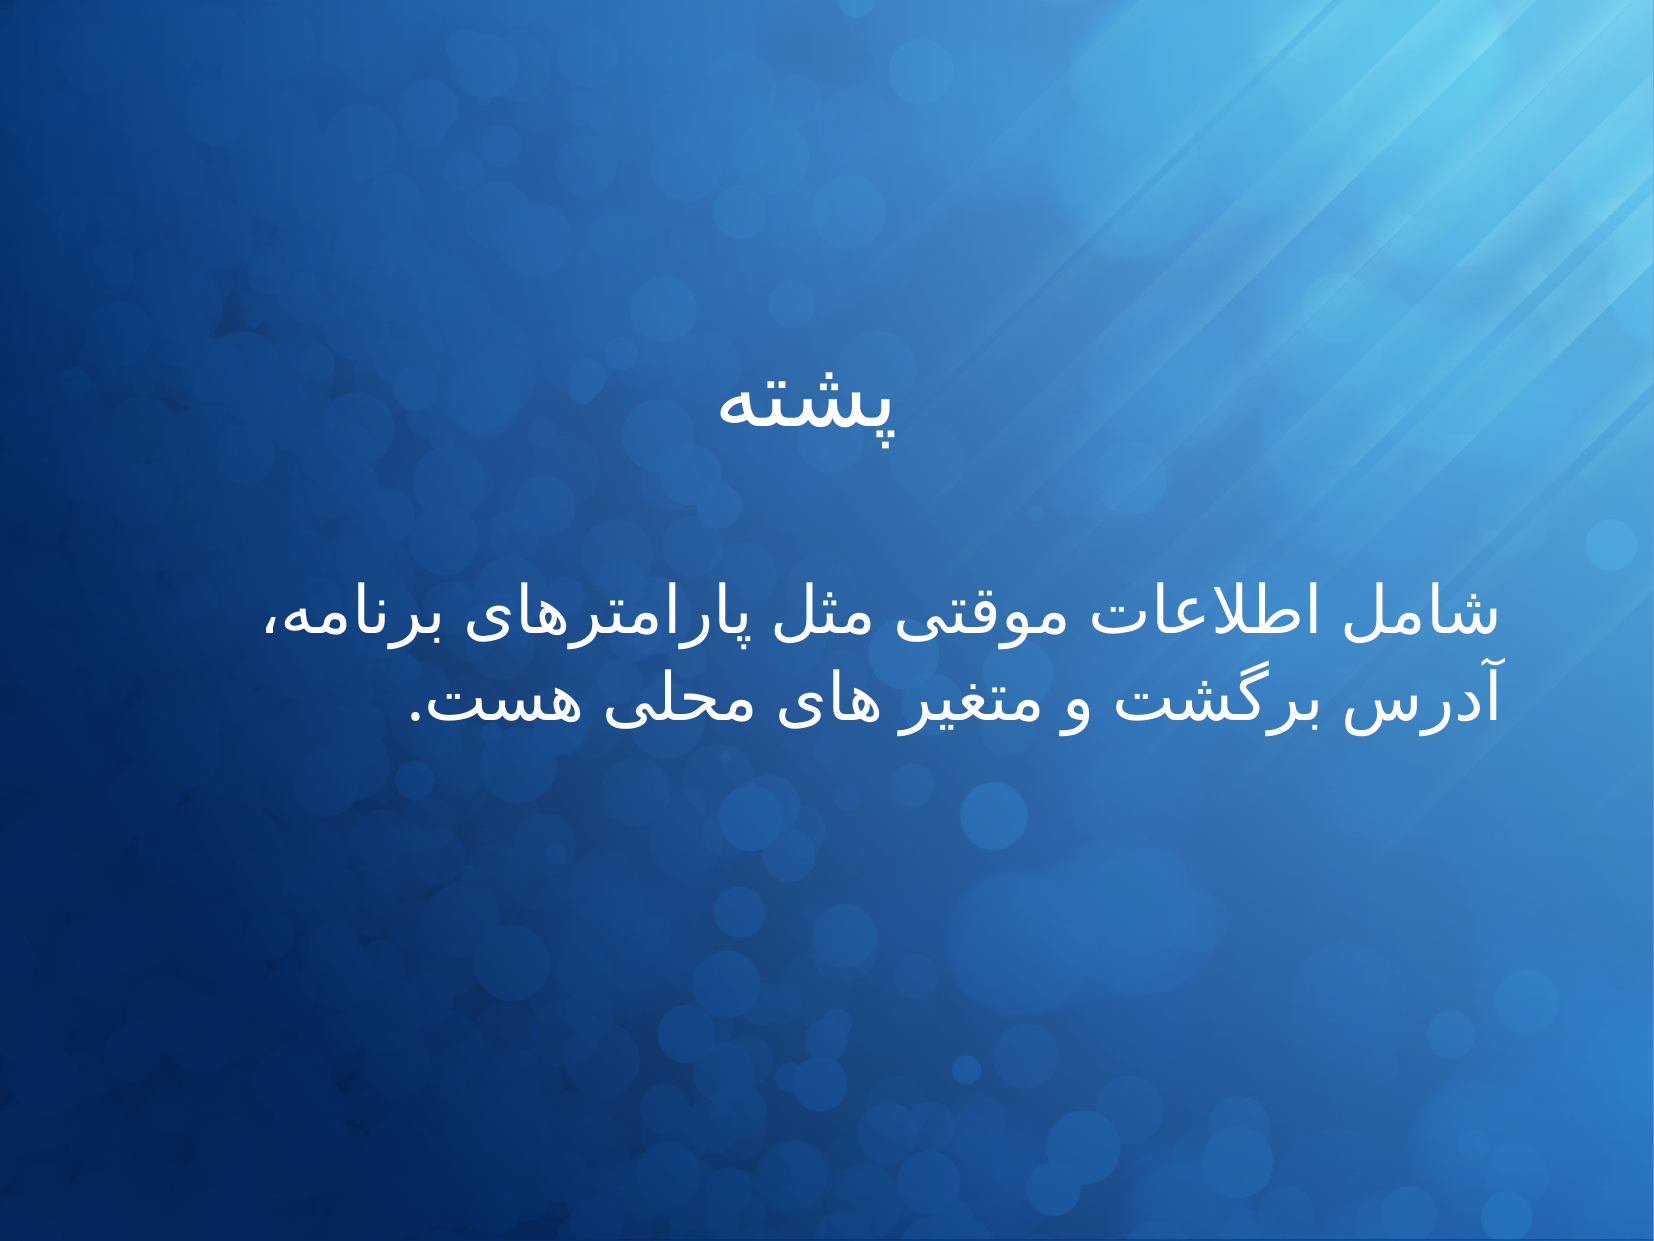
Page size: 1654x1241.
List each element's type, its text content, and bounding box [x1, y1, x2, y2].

title پشته [112, 319, 1501, 488]
picture [0, 0, 1654, 1241]
list شامل اطلاعات موقتی مثل پارامترهای برنامه، آدرس برگشت و متغیر های محلی هست. [122, 573, 1576, 938]
